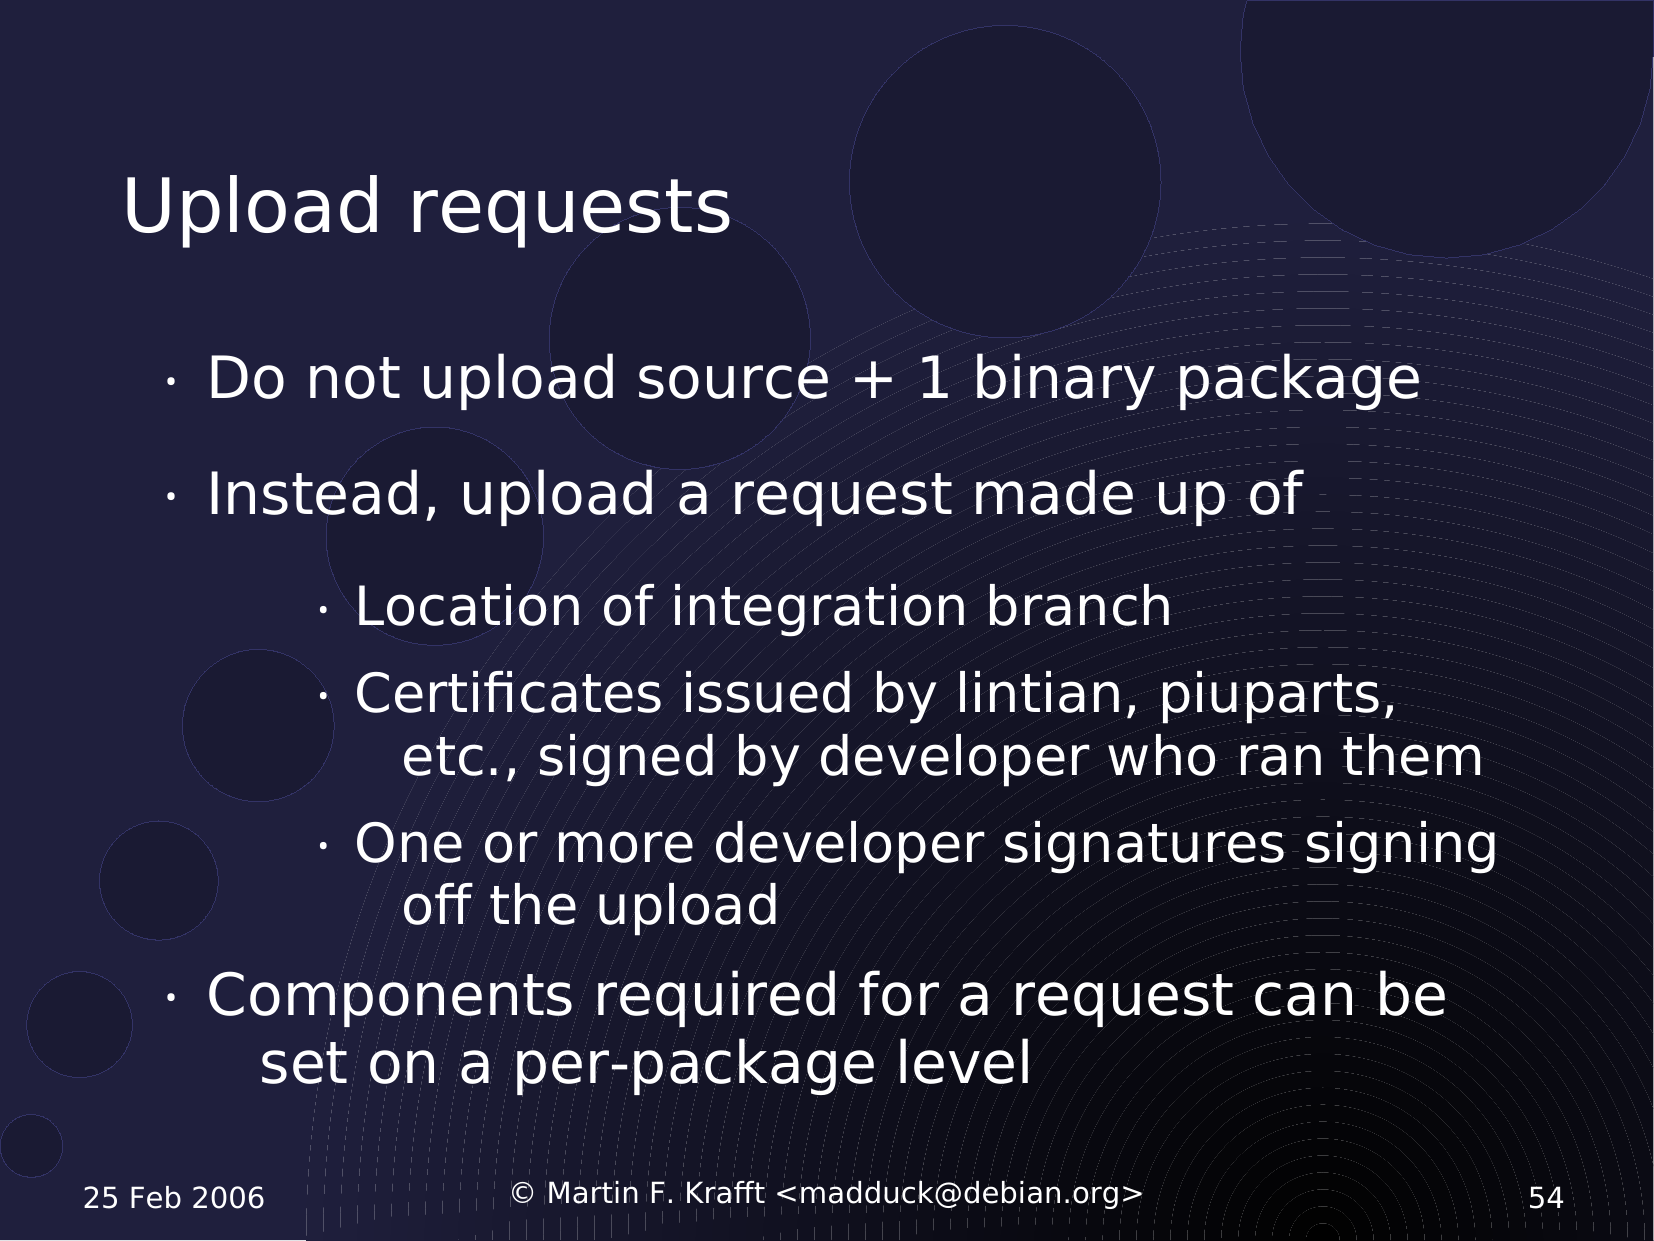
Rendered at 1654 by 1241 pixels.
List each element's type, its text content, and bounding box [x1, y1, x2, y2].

list Do not upload source + 1 binary package Instead, upload a request made up of Location of integration branch Certificates issued by lintian, piuparts, etc., signed by developer who ran them One or more developer signatures signing off the upload Components required for a request can be set on a per-package level [118, 344, 1534, 1127]
title Upload requests [121, 102, 1534, 311]
